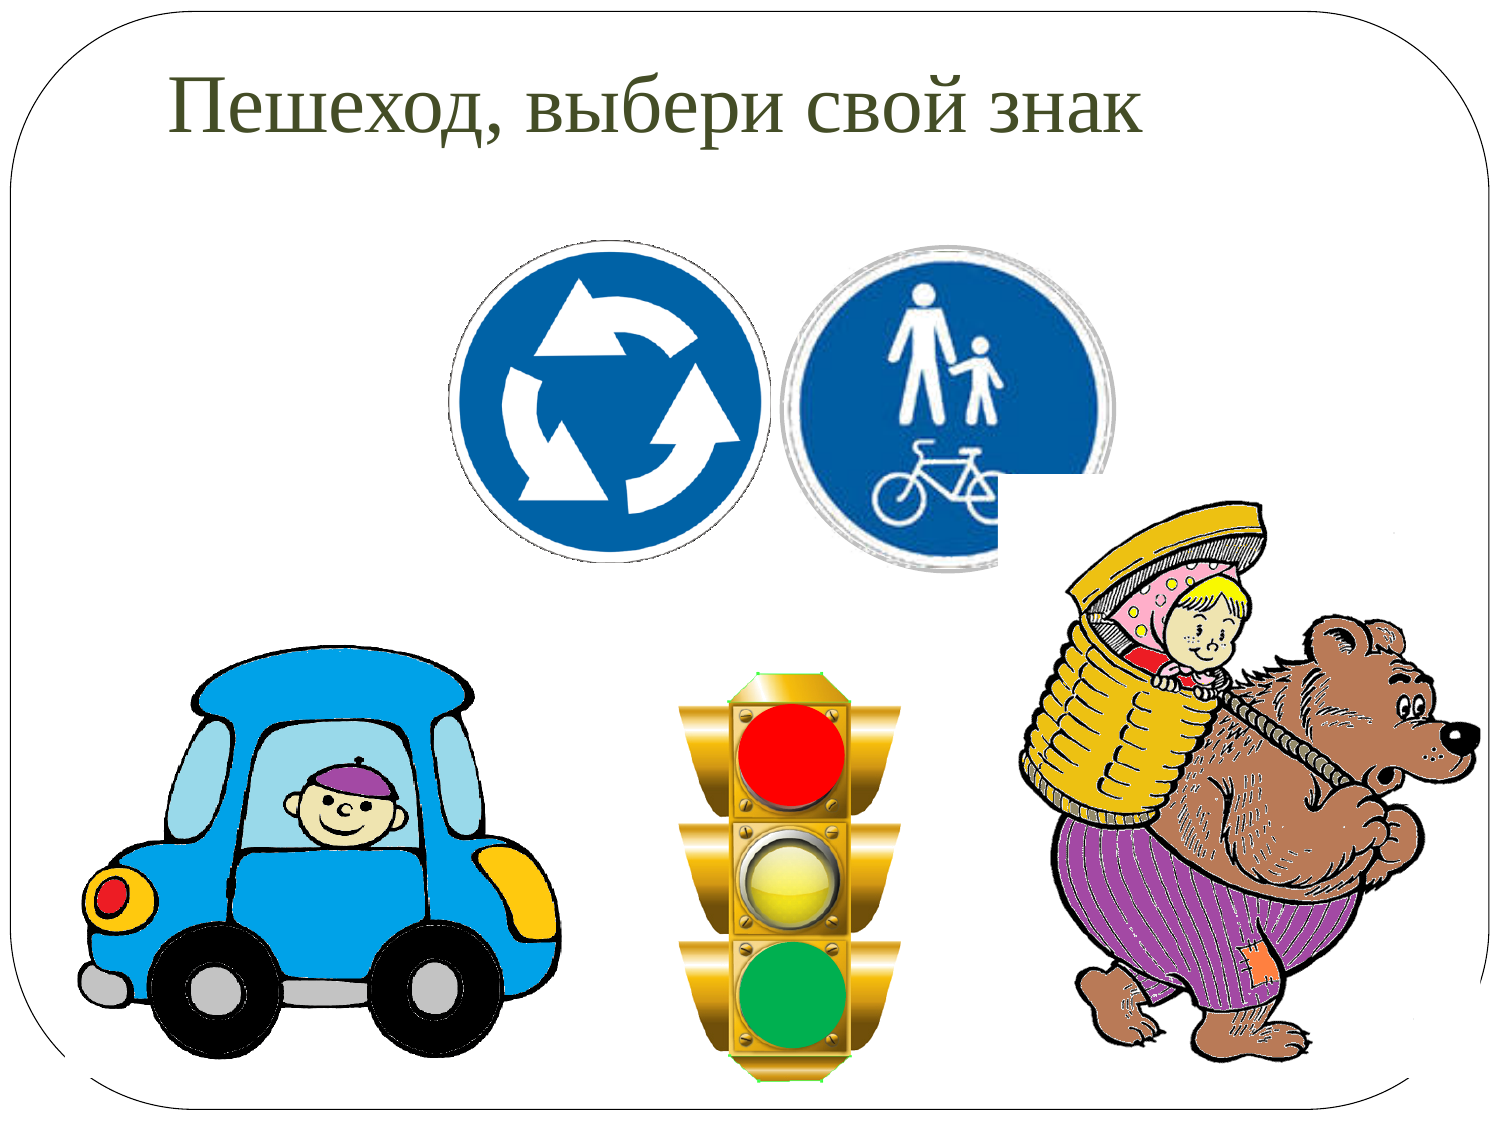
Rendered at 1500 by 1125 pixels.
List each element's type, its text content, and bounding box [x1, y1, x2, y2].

picture [773, 251, 1481, 1079]
text_box [911, 247, 985, 251]
title Пешеход, выбери свой знак [152, 41, 1428, 230]
text_box [738, 704, 845, 806]
picture [448, 240, 771, 563]
text_box [914, 568, 982, 572]
picture [658, 655, 923, 1091]
text_box [739, 941, 846, 1049]
picture [64, 622, 590, 1078]
